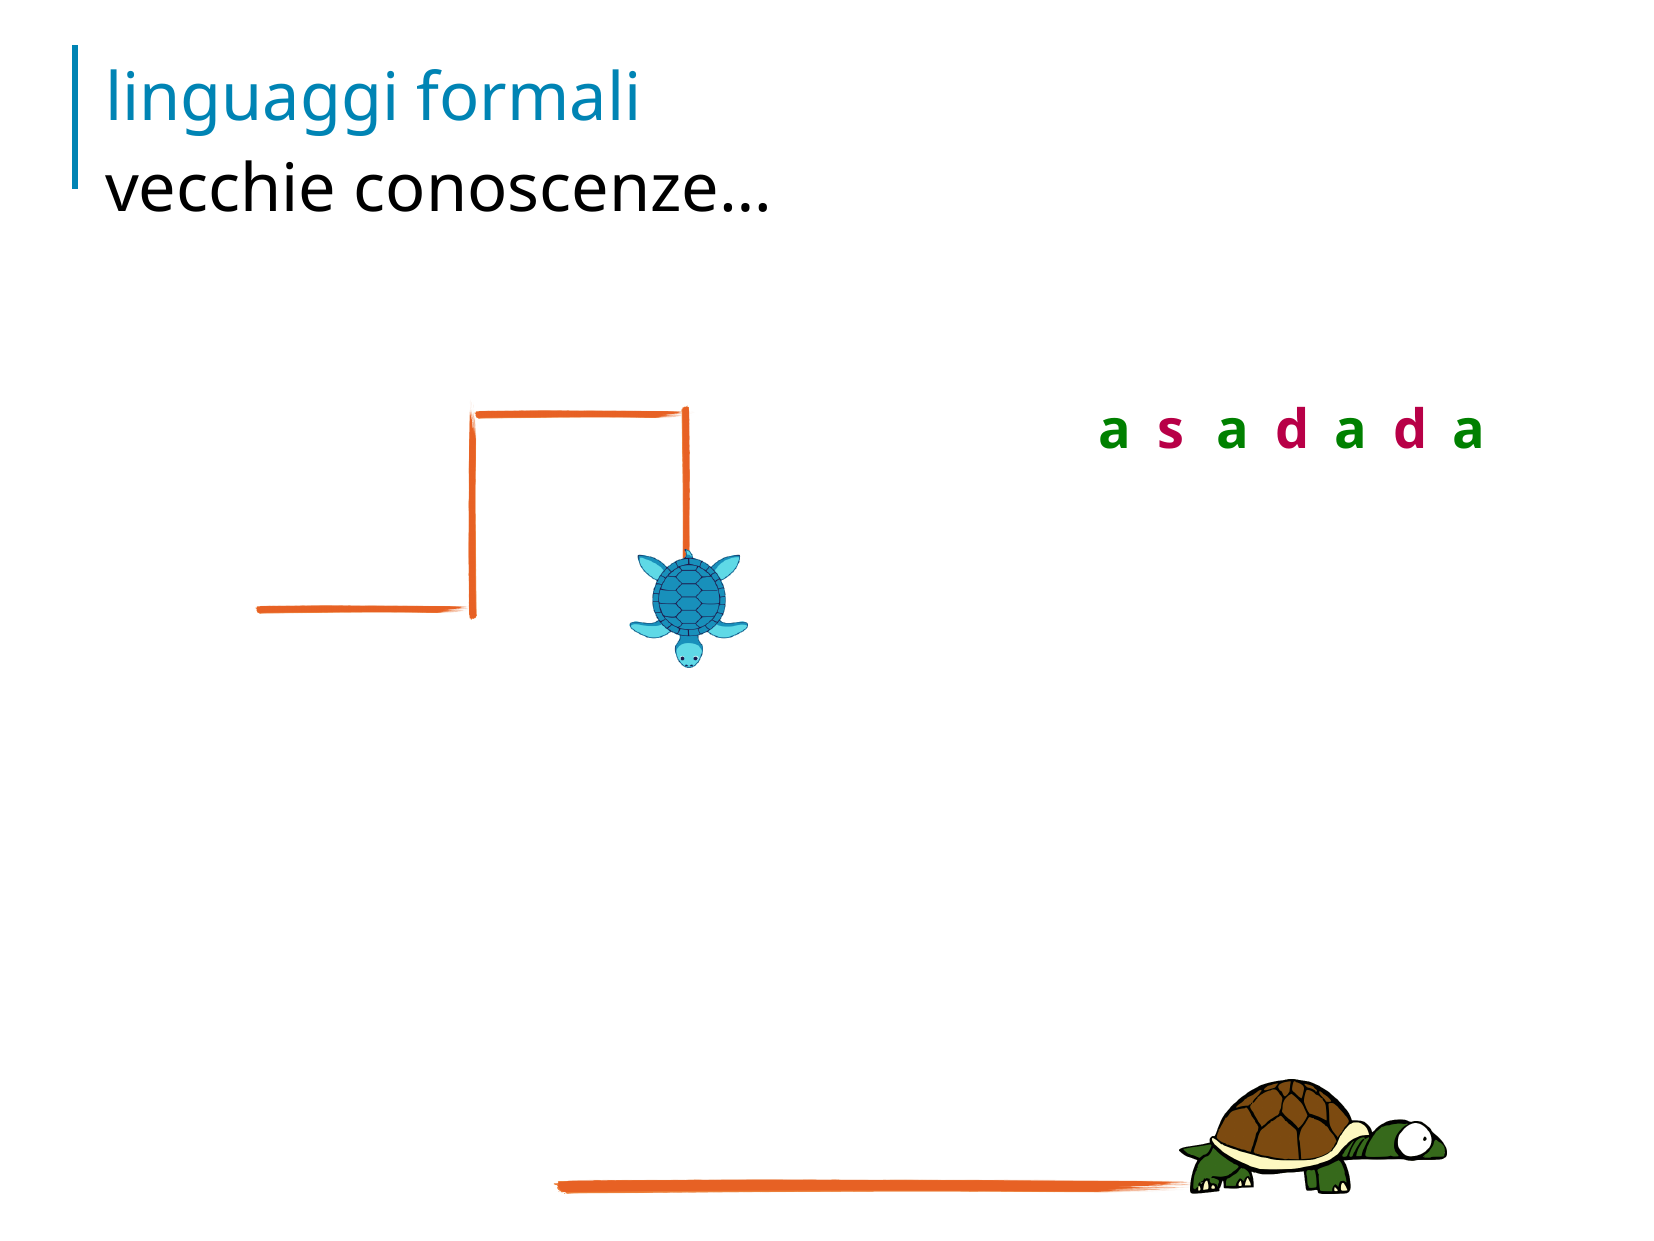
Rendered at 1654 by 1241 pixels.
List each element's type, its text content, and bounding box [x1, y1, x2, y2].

picture [255, 399, 748, 668]
text_box d [1378, 383, 1438, 472]
text_box a [1201, 383, 1260, 472]
text_box s [1142, 383, 1201, 472]
text_box a [1319, 383, 1378, 472]
picture [553, 1079, 1447, 1194]
title linguaggi formali vecchie conoscenze… [105, 49, 1571, 200]
text_box a [1438, 383, 1514, 472]
text_box d [1260, 383, 1319, 472]
text_box a [1083, 383, 1142, 472]
